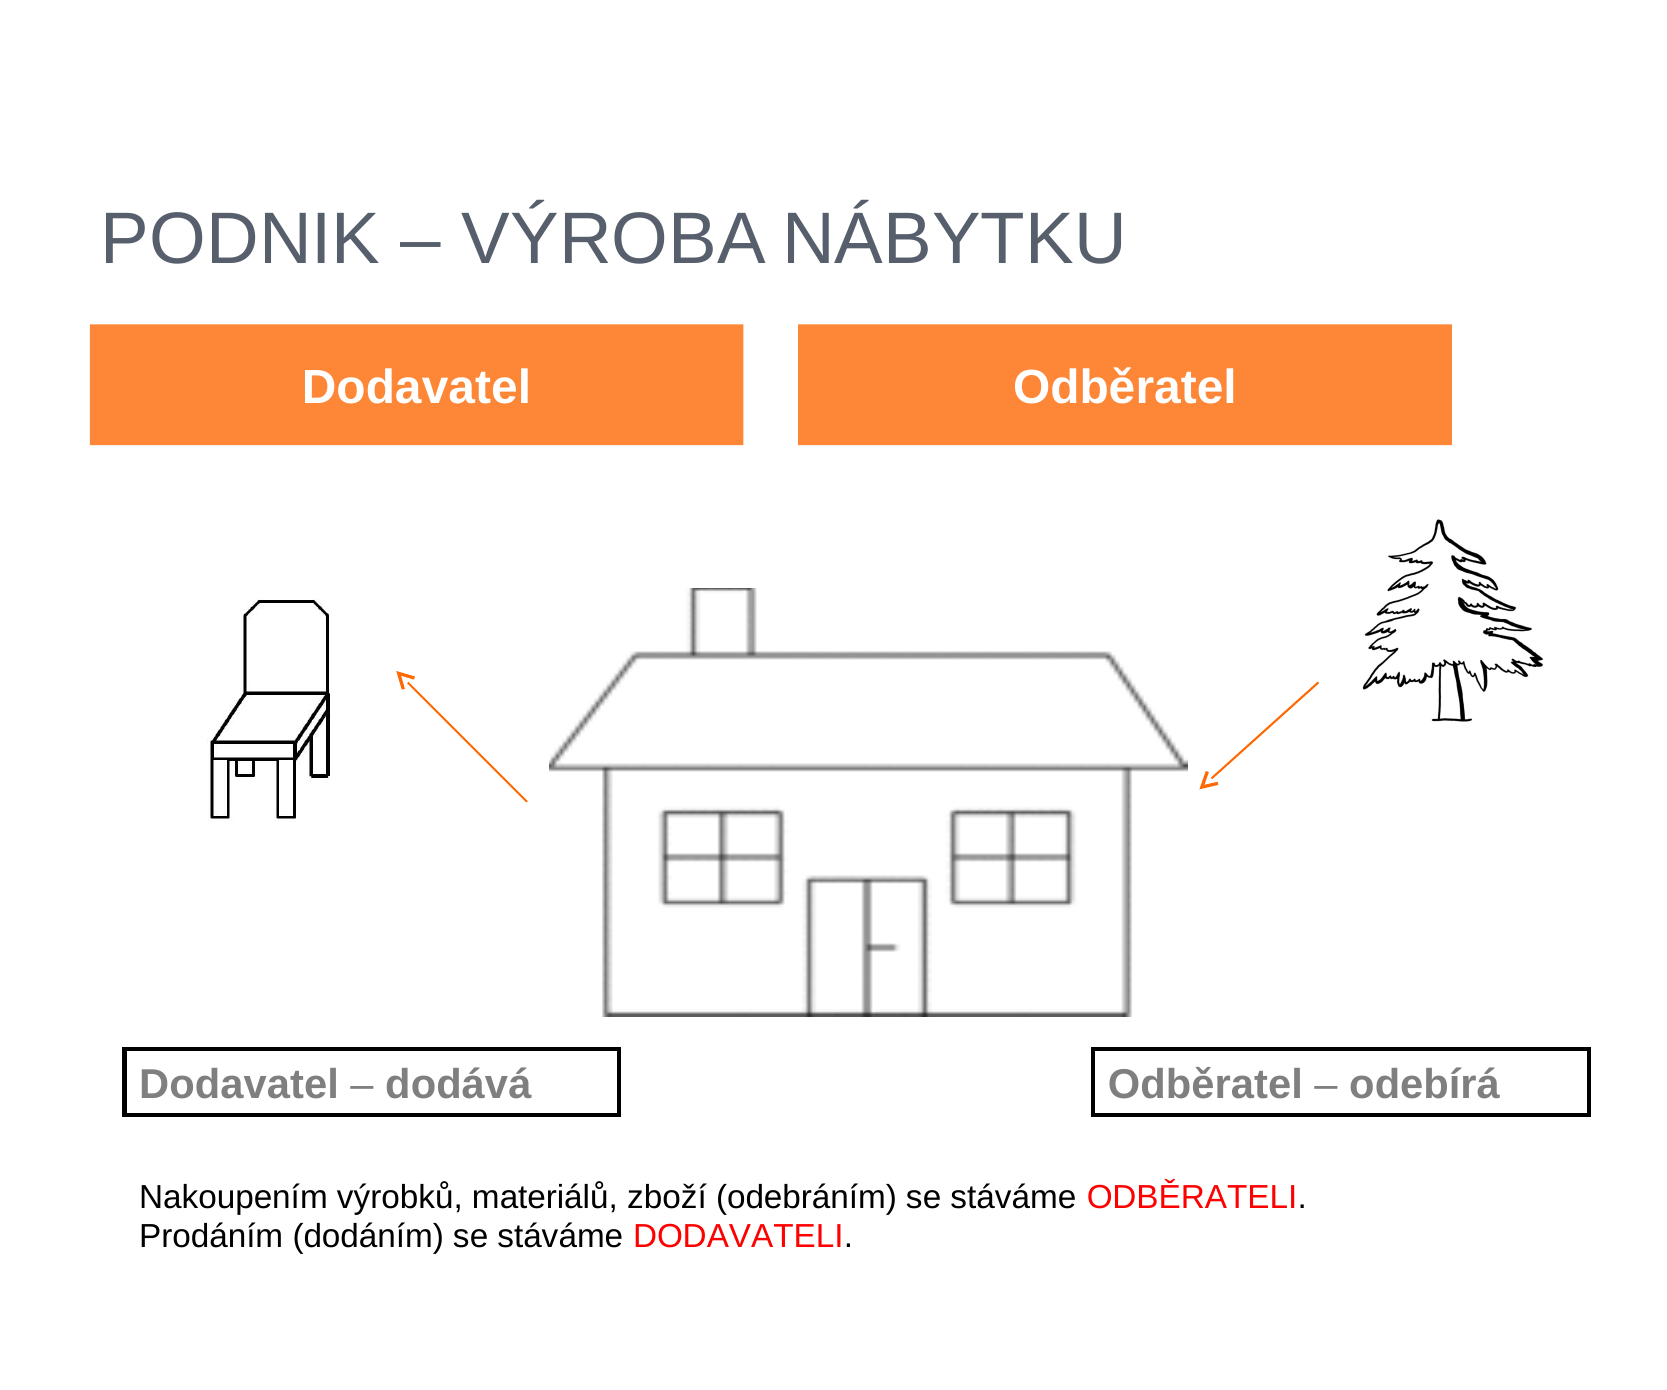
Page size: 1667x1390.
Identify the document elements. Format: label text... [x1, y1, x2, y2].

picture [77, 541, 516, 849]
text_box [1353, 482, 1548, 758]
title PODNIK – VÝROBA NÁBYTKU [83, 55, 1459, 287]
text_box Odběratel – odebírá [1093, 1049, 1590, 1115]
text_box [549, 588, 1188, 1017]
text_box Nakoupením výrobků, materiálů, zboží (odebráním) se stáváme ODBĚRATELI. Prodáním (dodáním) se stáváme DODAVATELI. [124, 1167, 1590, 1263]
list Odběratel [798, 324, 1452, 446]
list Dodavatel [89, 324, 744, 446]
text_box Dodavatel – dodává [124, 1049, 619, 1115]
